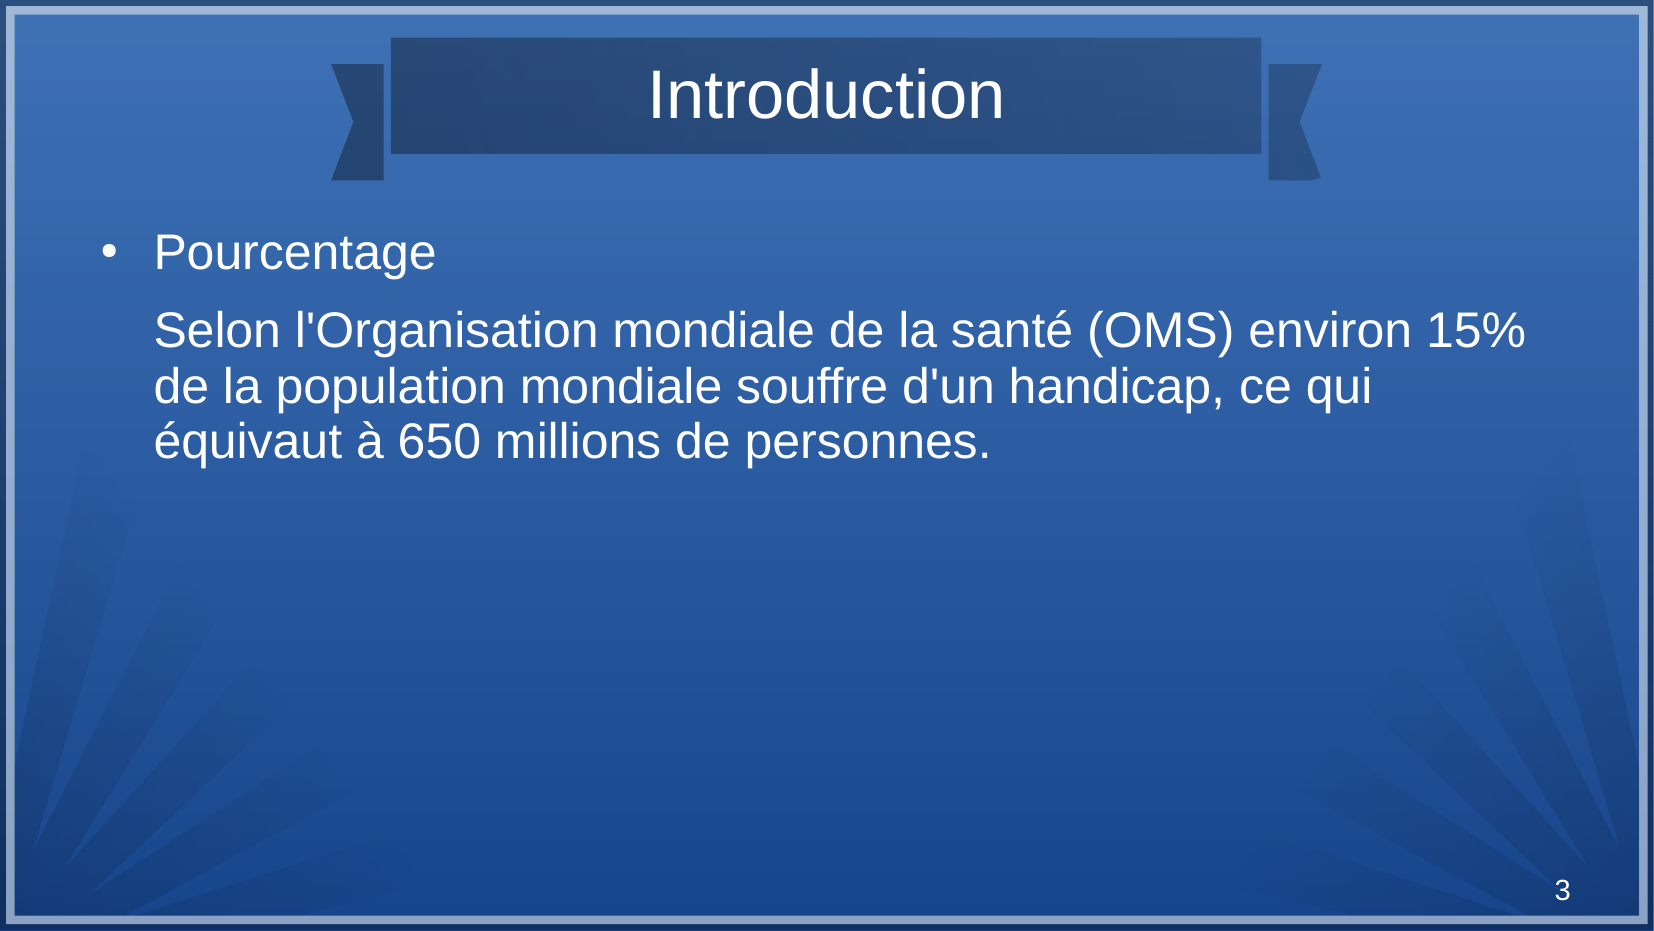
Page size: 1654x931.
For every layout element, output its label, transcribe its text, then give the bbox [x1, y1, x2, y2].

title Introduction [389, 35, 1264, 154]
list Pourcentage Selon l'Organisation mondiale de la santé (OMS) environ 15% de la population mondiale souffre d'un handicap, ce qui équivaut à 650 millions de personnes. [82, 224, 1571, 848]
